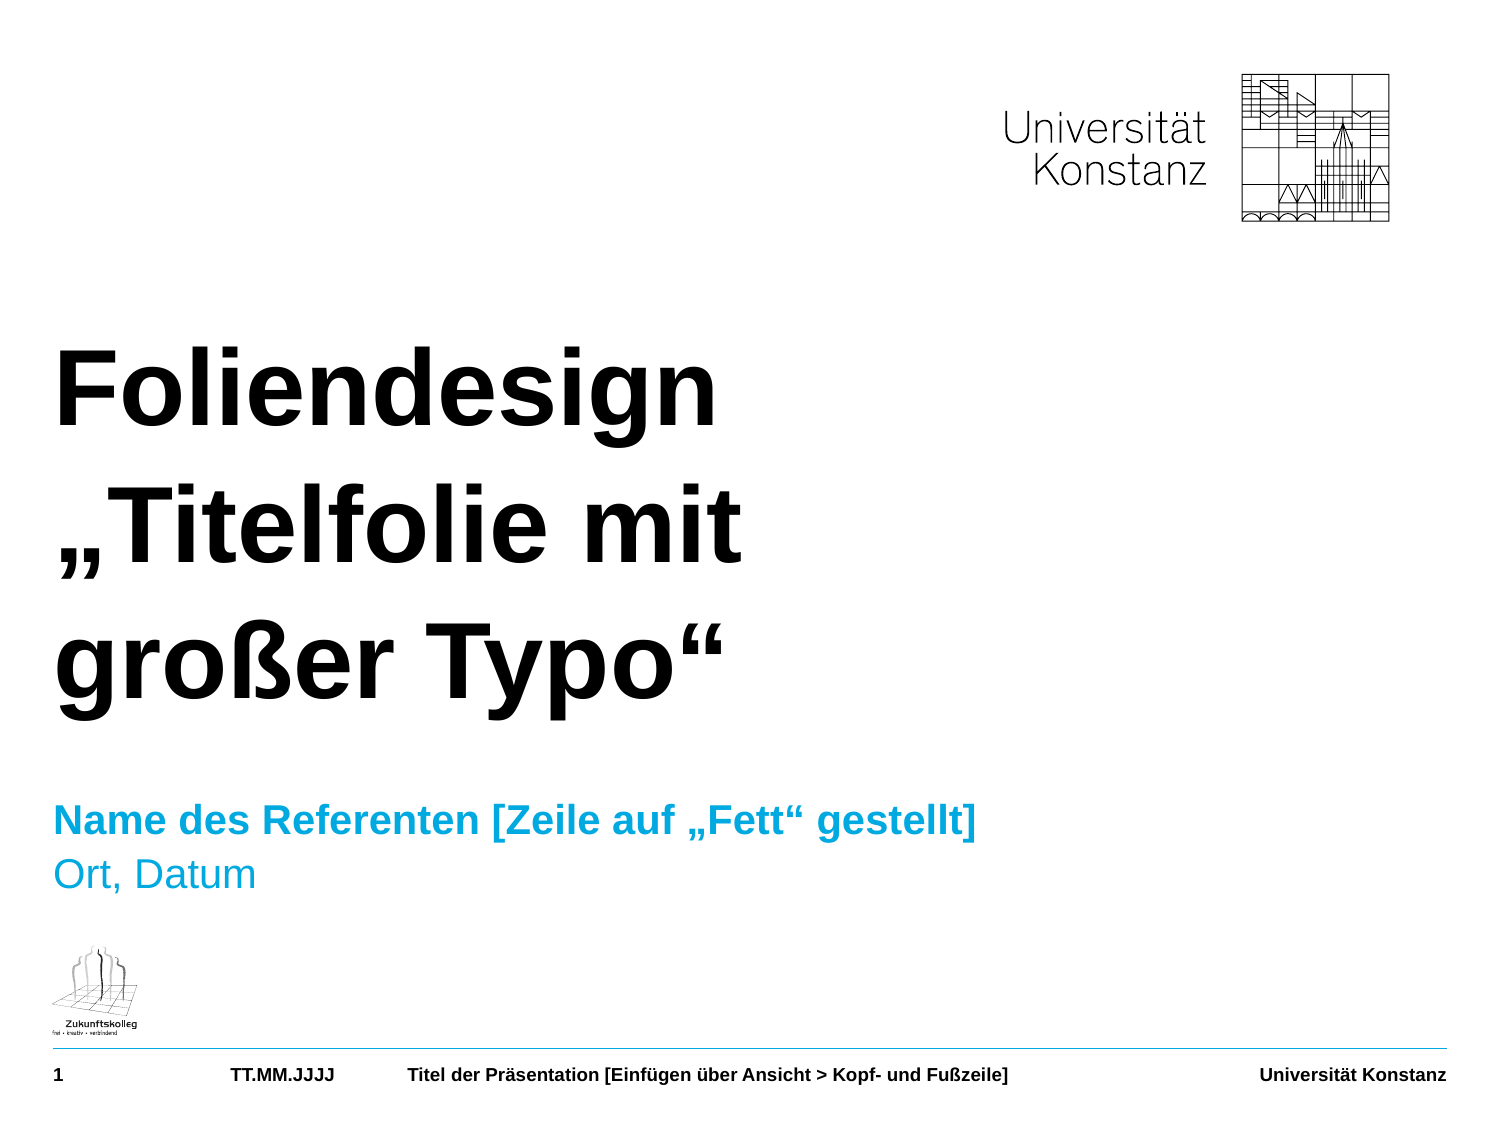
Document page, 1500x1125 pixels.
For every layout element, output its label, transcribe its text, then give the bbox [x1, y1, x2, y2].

list Name des Referenten [Zeile auf „Fett“ gestellt] Ort, Datum [53, 720, 1093, 898]
title Foliendesign „Titelfolie mit großer Typo“ [53, 260, 1093, 720]
